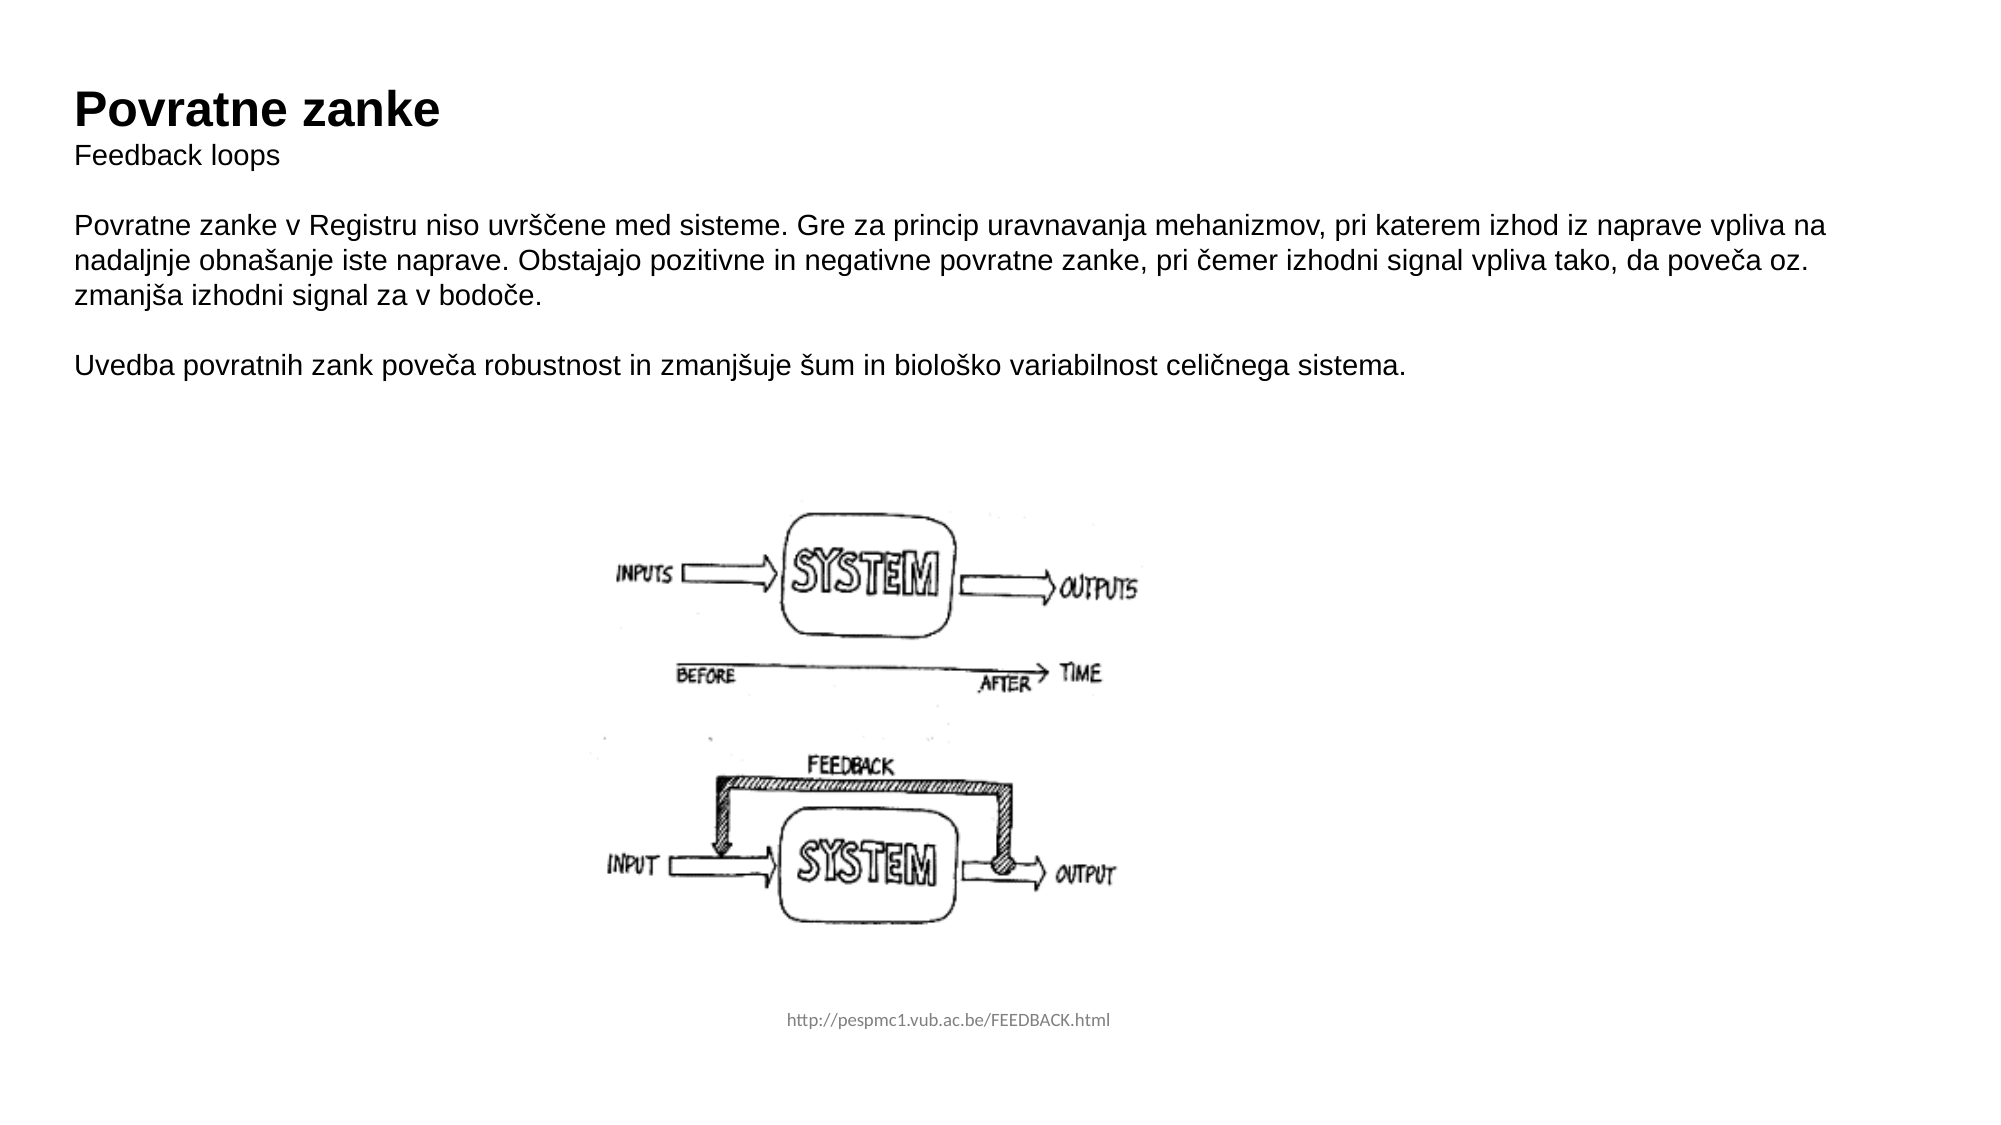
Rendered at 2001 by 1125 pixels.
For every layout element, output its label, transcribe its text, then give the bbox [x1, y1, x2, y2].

picture [588, 497, 1156, 932]
text_box http://pespmc1.vub.ac.be/FEEDBACK.html [772, 1000, 1126, 1038]
text_box Povratne zanke Feedback loops Povratne zanke v Registru niso uvrščene med sisteme. Gre za princip uravnavanja mehanizmov, pri katerem izhod iz naprave vpliva na nadaljnje obnašanje iste naprave. Obstajajo pozitivne in negativne povratne zanke, pri čemer izhodni signal vpliva tako, da poveča oz. zmanjša izhodni signal za v bodoče. Uvedba povratnih zank poveča robustnost in zmanjšuje šum in biološko variabilnost celičnega sistema. [59, 68, 1903, 389]
